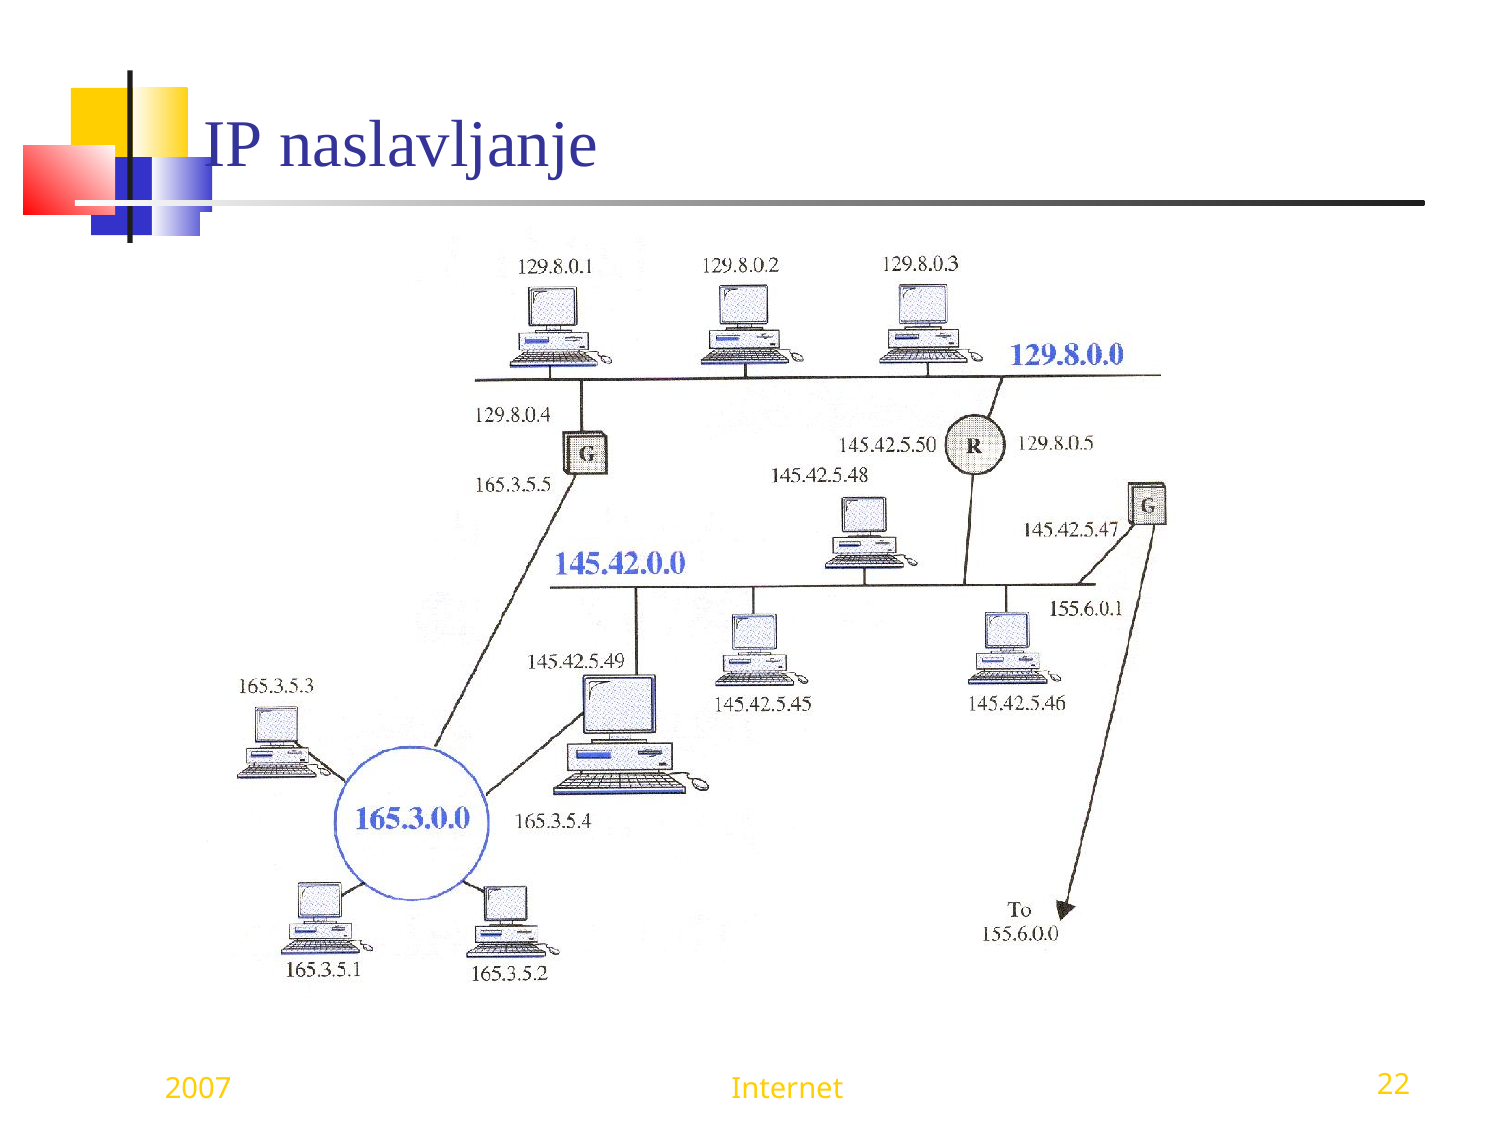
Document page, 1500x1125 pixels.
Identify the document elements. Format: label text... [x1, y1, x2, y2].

picture [200, 212, 1213, 999]
text_box <number> [1112, 1037, 1426, 1113]
title IP naslavljanje [188, 92, 1468, 188]
text_box 2007 [150, 1037, 463, 1113]
text_box Internet [549, 1037, 1026, 1113]
